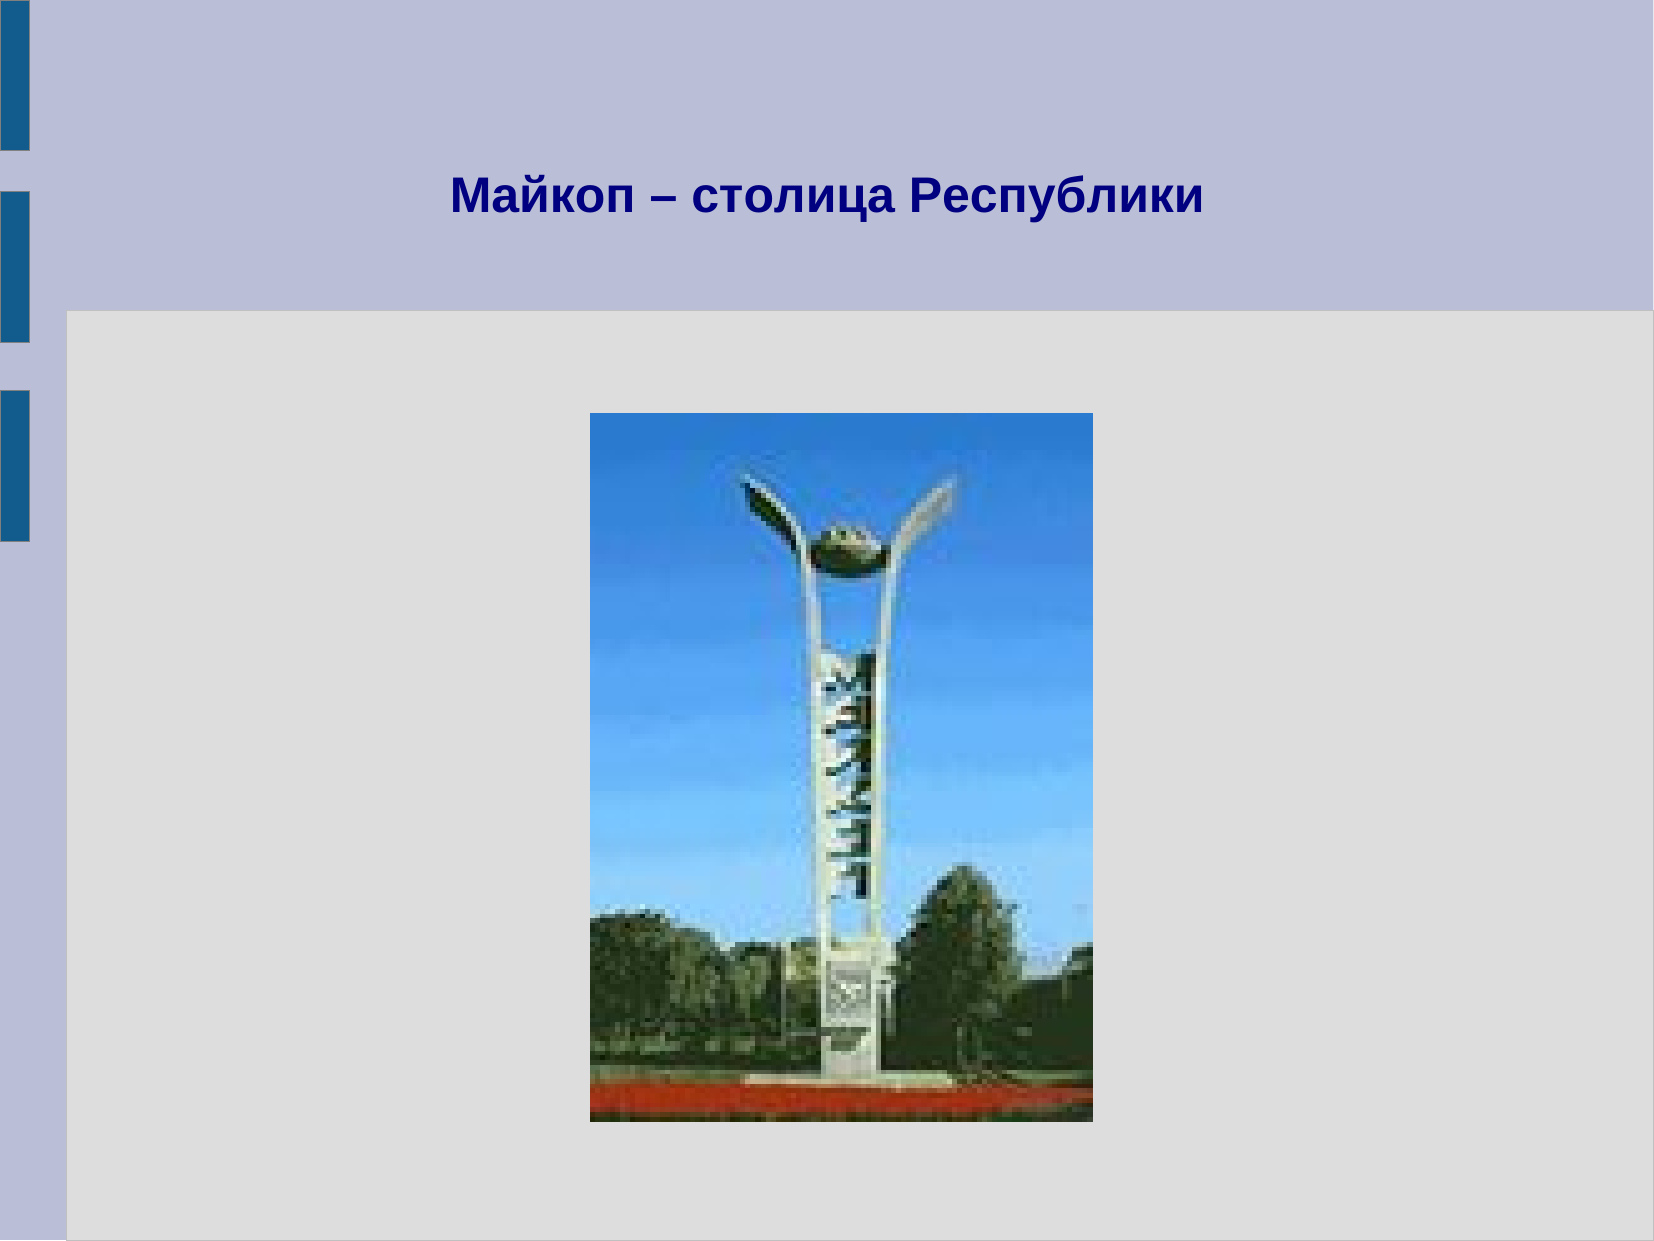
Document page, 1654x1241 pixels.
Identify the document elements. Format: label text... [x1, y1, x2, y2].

picture [590, 413, 1093, 1123]
title Майкоп – столица Республики [121, 91, 1534, 299]
